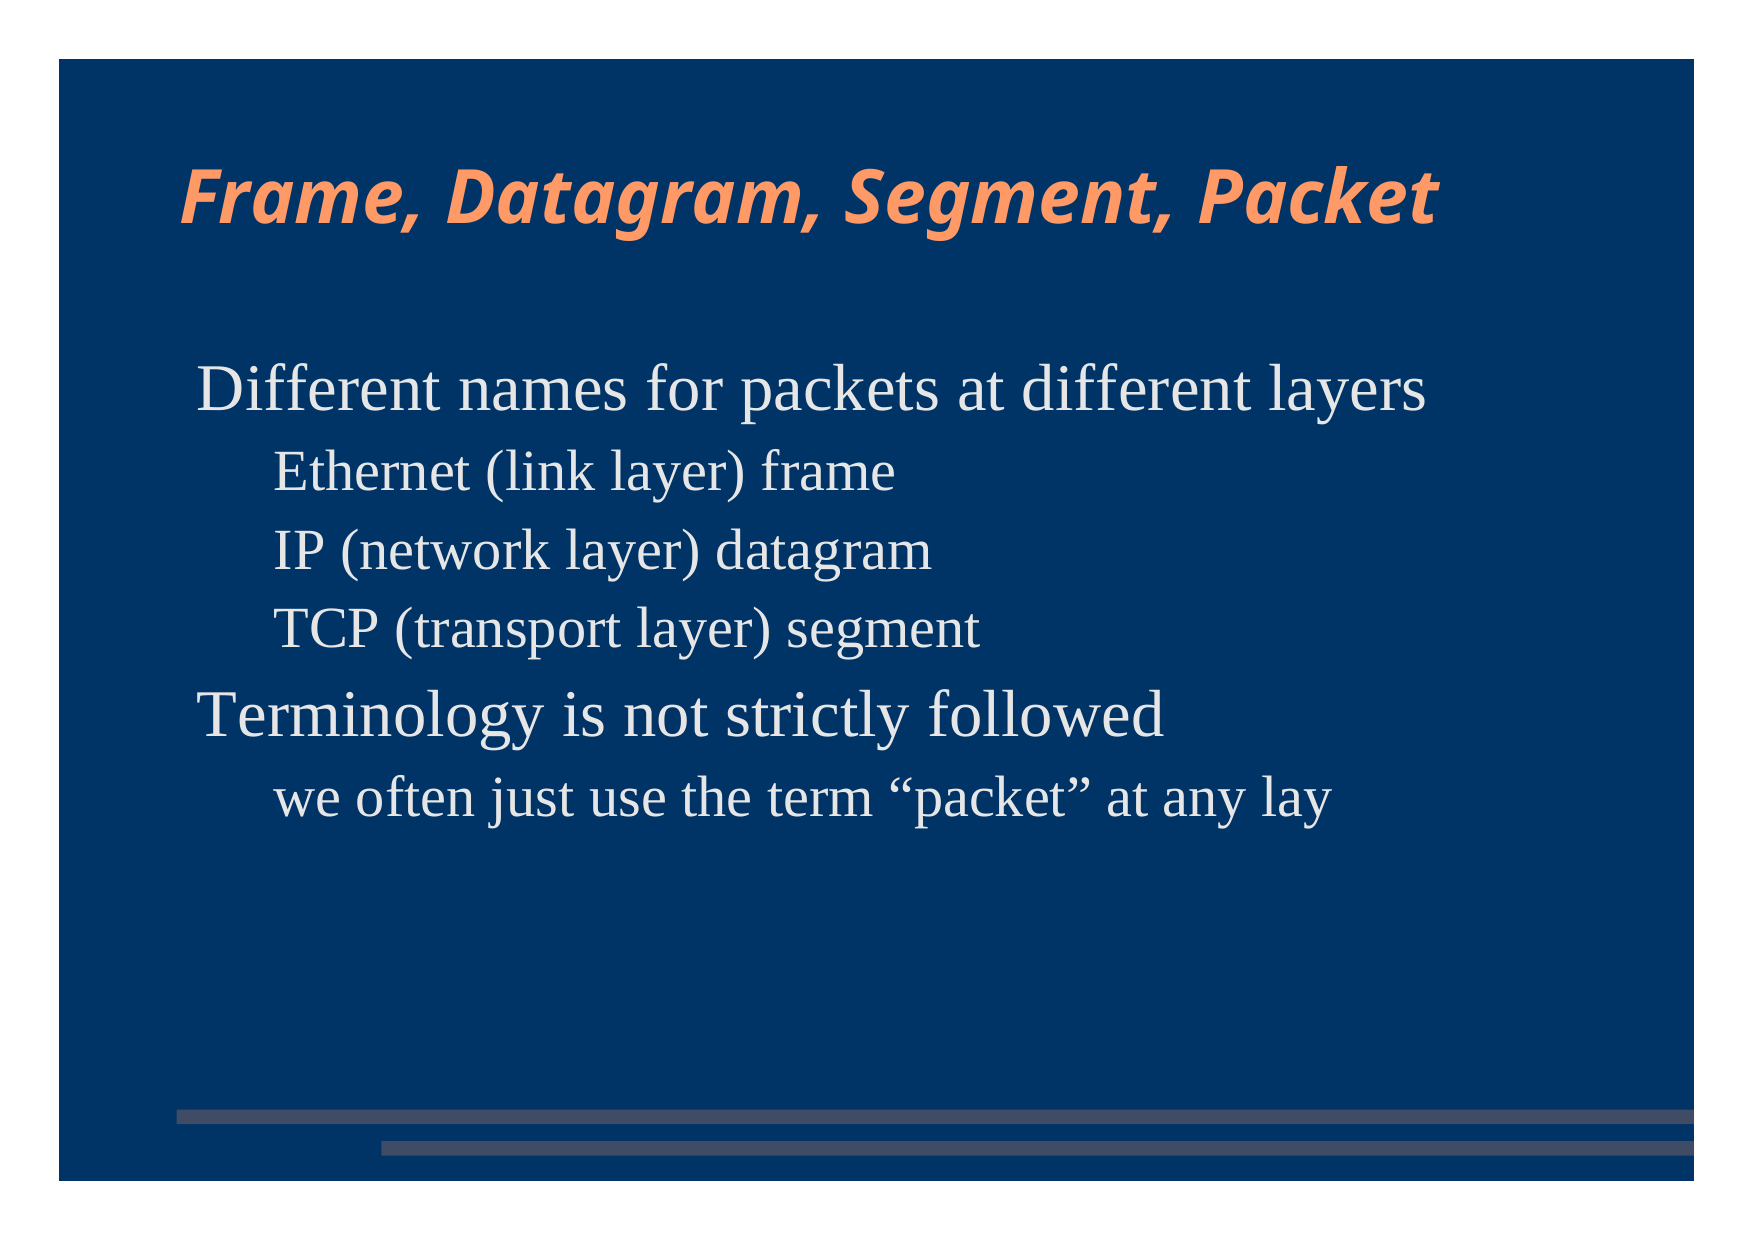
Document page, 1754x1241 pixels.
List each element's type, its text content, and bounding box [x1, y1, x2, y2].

title Frame, Datagram, Segment, Packet [179, 100, 1576, 289]
list Different names for packets at different layers Ethernet (link layer) frame IP (network layer) datagram TCP (transport layer) segment Terminology is not strictly followed we often just use the term “packet” at any lay [179, 350, 1603, 1084]
